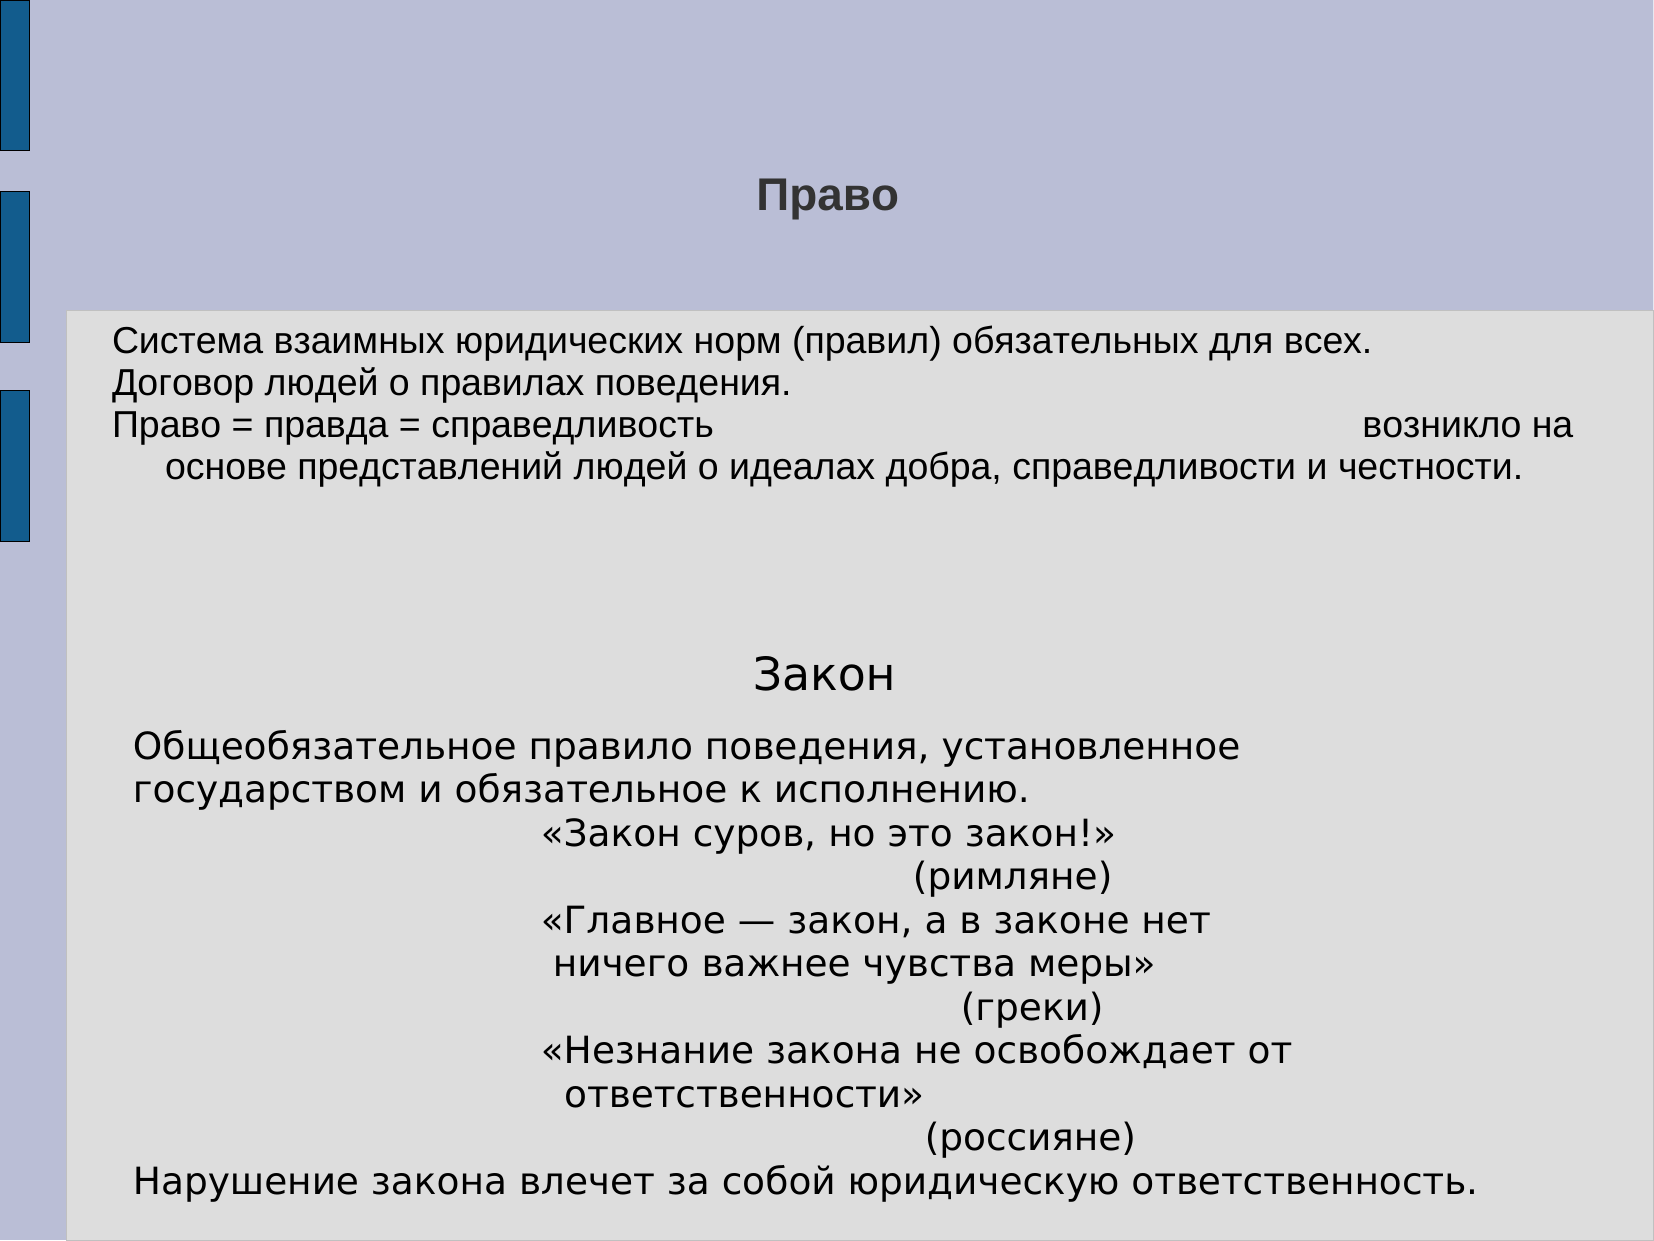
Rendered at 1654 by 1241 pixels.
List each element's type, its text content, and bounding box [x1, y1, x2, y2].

title Право [121, 91, 1534, 299]
text_box Общеобязательное правило поведения, установленное государством и обязательное к исполнению. «Закон суров, но это закон!» (римляне) «Главное — закон, а в законе нет ничего важнее чувства меры» (греки) «Незнание закона не освобождает от ответственности» (россияне) Нарушение закона влечет за собой юридическую ответственность. [118, 717, 1536, 1241]
text_box Закон [738, 640, 916, 709]
list Система взаимных юридических норм (правил) обязательных для всех. Договор людей о правилах поведения. Право = правда = справедливость возникло на основе представлений людей о идеалах добра, справедливости и честности. [94, 319, 1583, 679]
